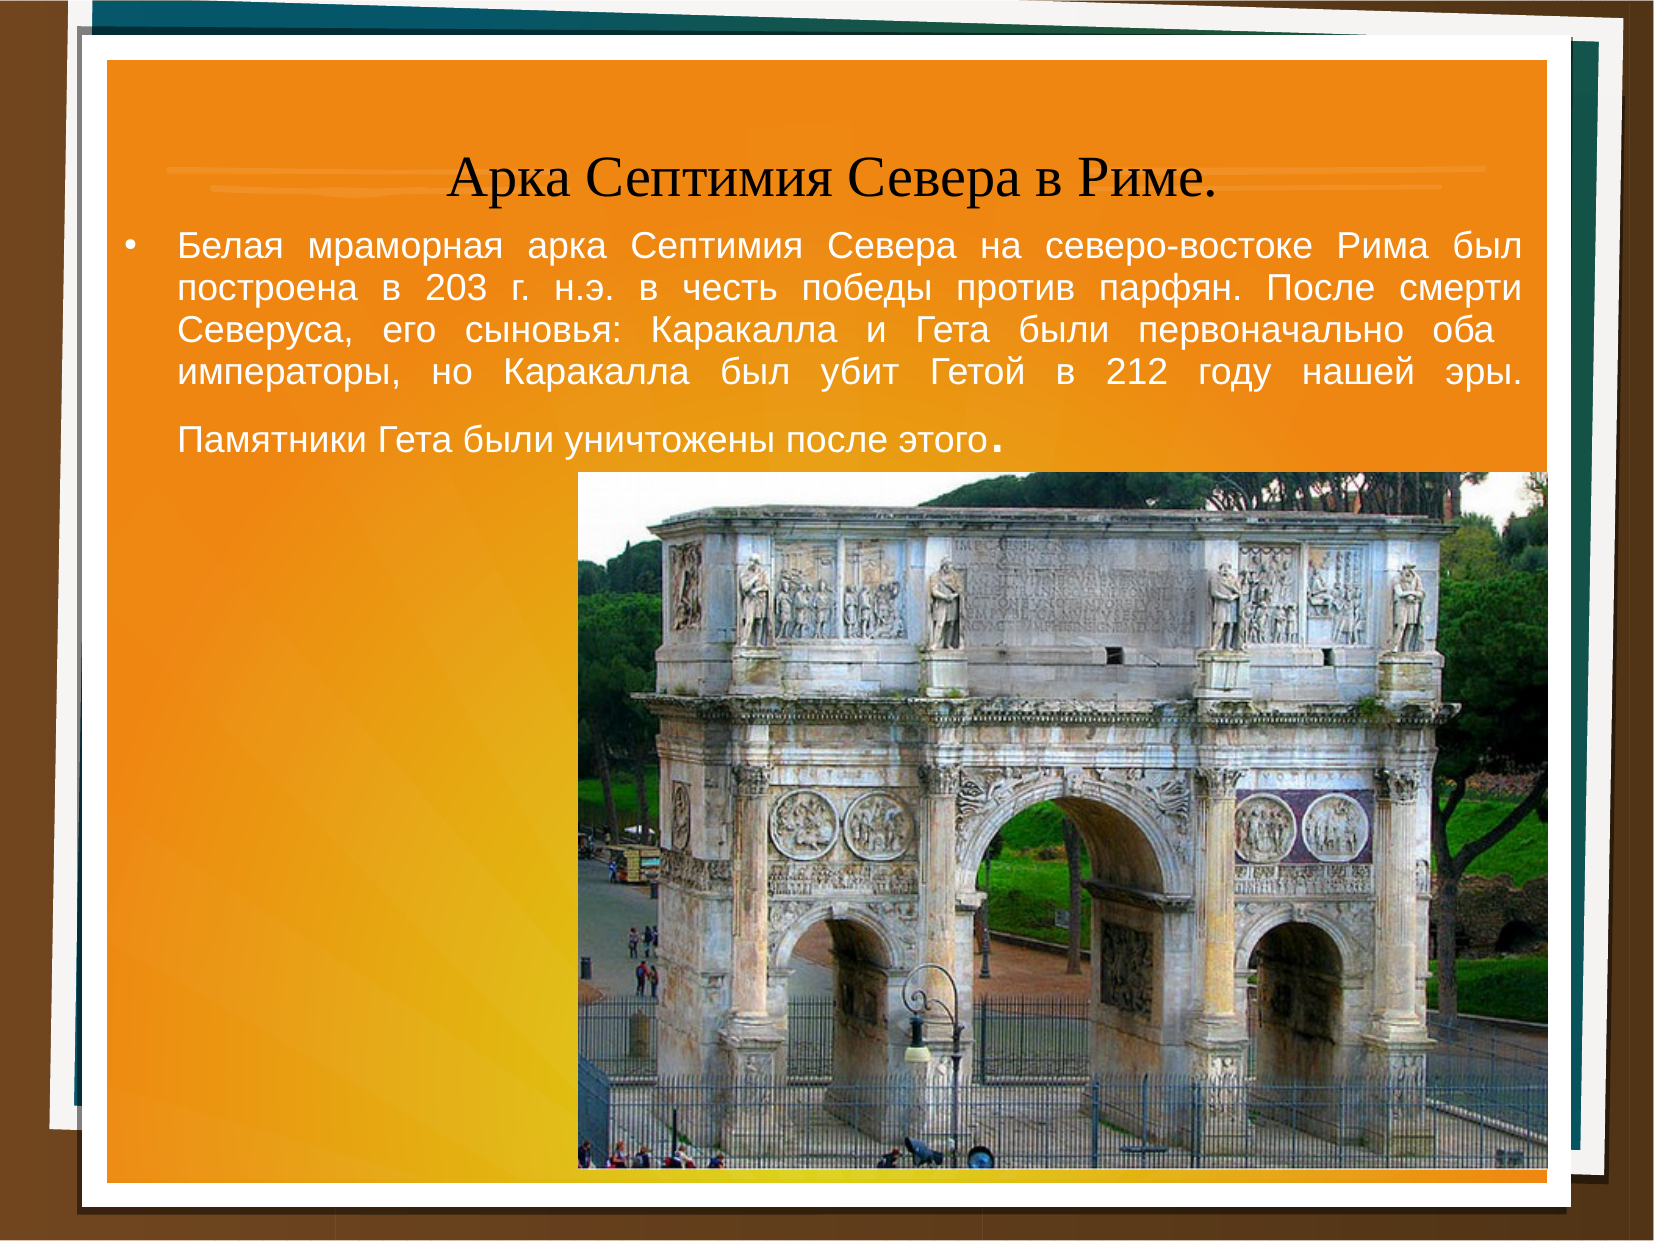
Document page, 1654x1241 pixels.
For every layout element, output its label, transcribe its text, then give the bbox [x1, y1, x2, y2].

title Арка Септимия Севера в Риме. [165, 78, 1501, 224]
picture [578, 472, 1548, 1170]
list Белая мраморная арка Септимия Севера на северо-востоке Рима был построена в 203 г. н.э. в честь победы против парфян. После смерти Северуса, его сыновья: Каракалла и Гета были первоначально оба императоры, но Каракалла был убит Гетой в 212 году нашей эры. Памятники Гета были уничтожены после этого. [106, 224, 1524, 497]
